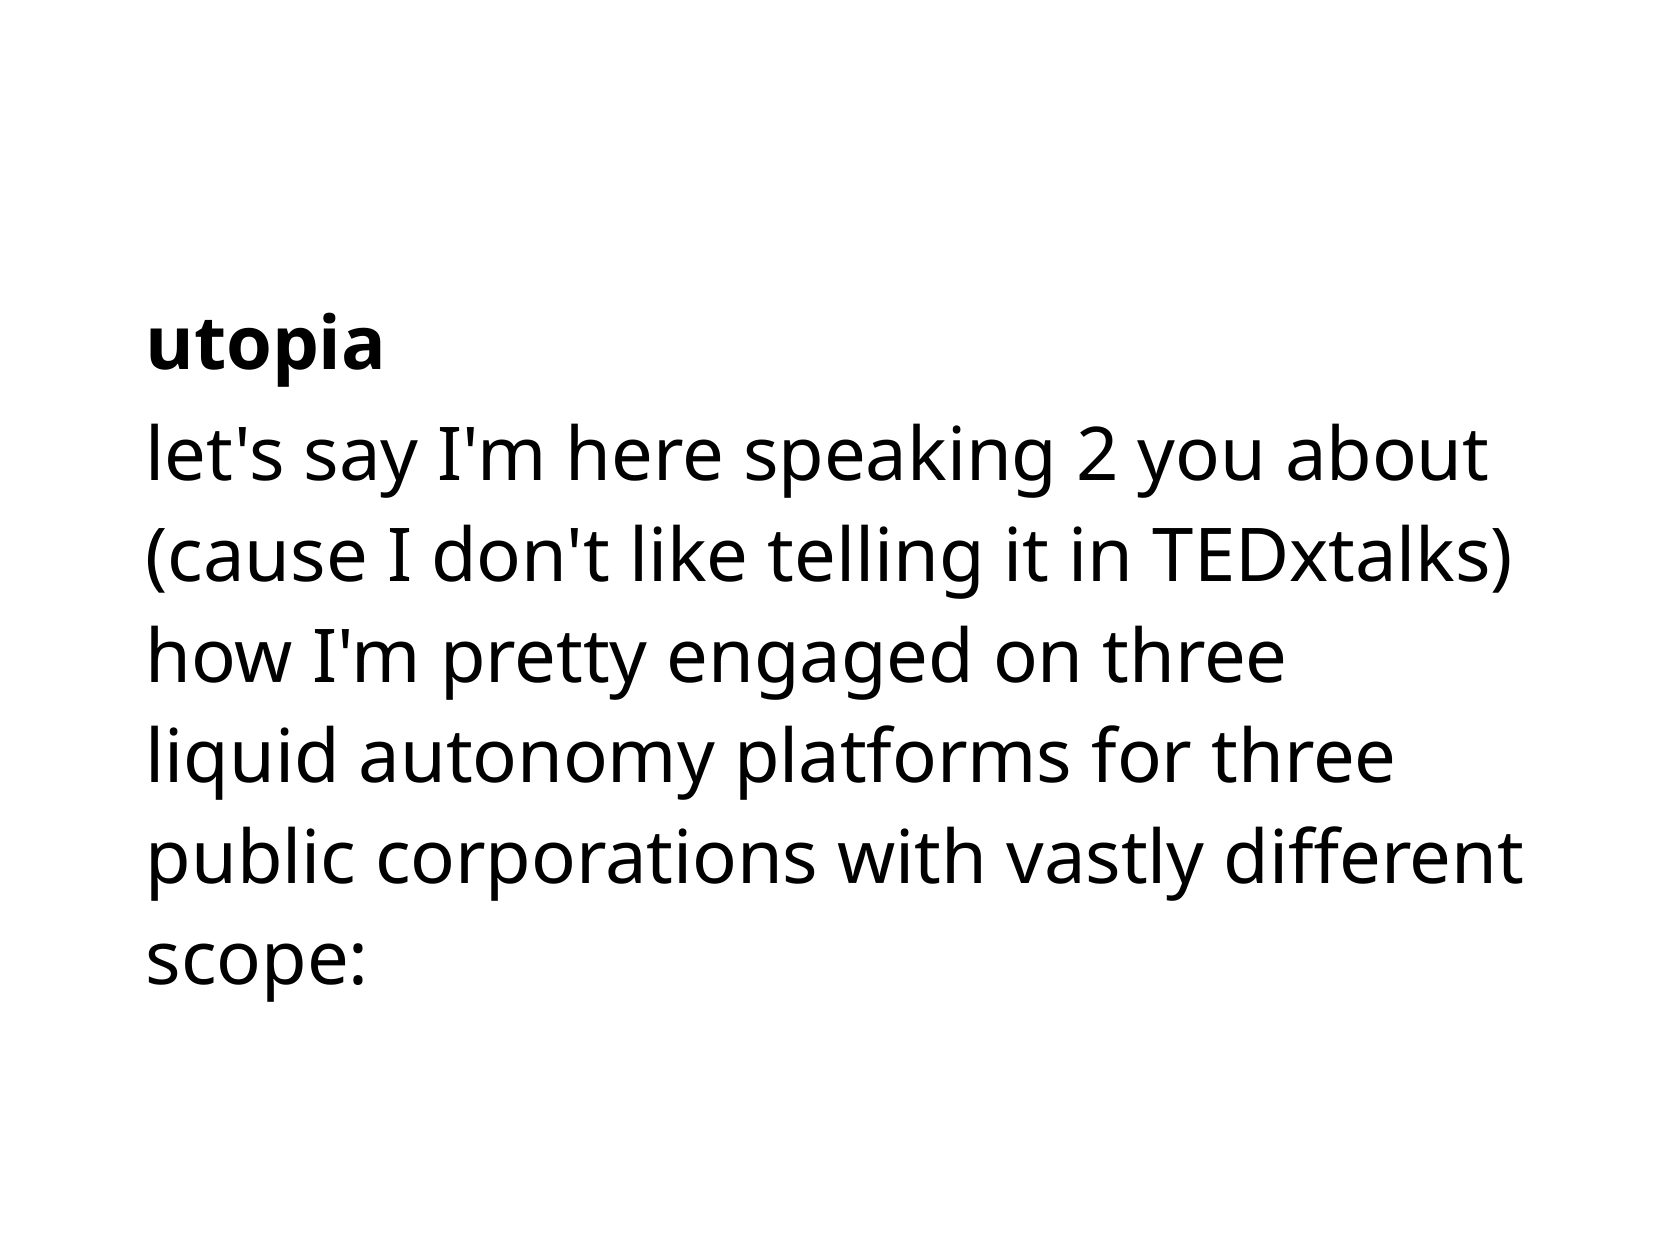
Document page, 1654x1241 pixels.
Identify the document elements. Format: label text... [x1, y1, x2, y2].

list utopia let's say I'm here speaking 2 you about (cause I don't like telling it in TEDxtalks) how I'm pretty engaged on three liquid autonomy platforms for three public corporations with vastly different scope: [82, 290, 1571, 1010]
